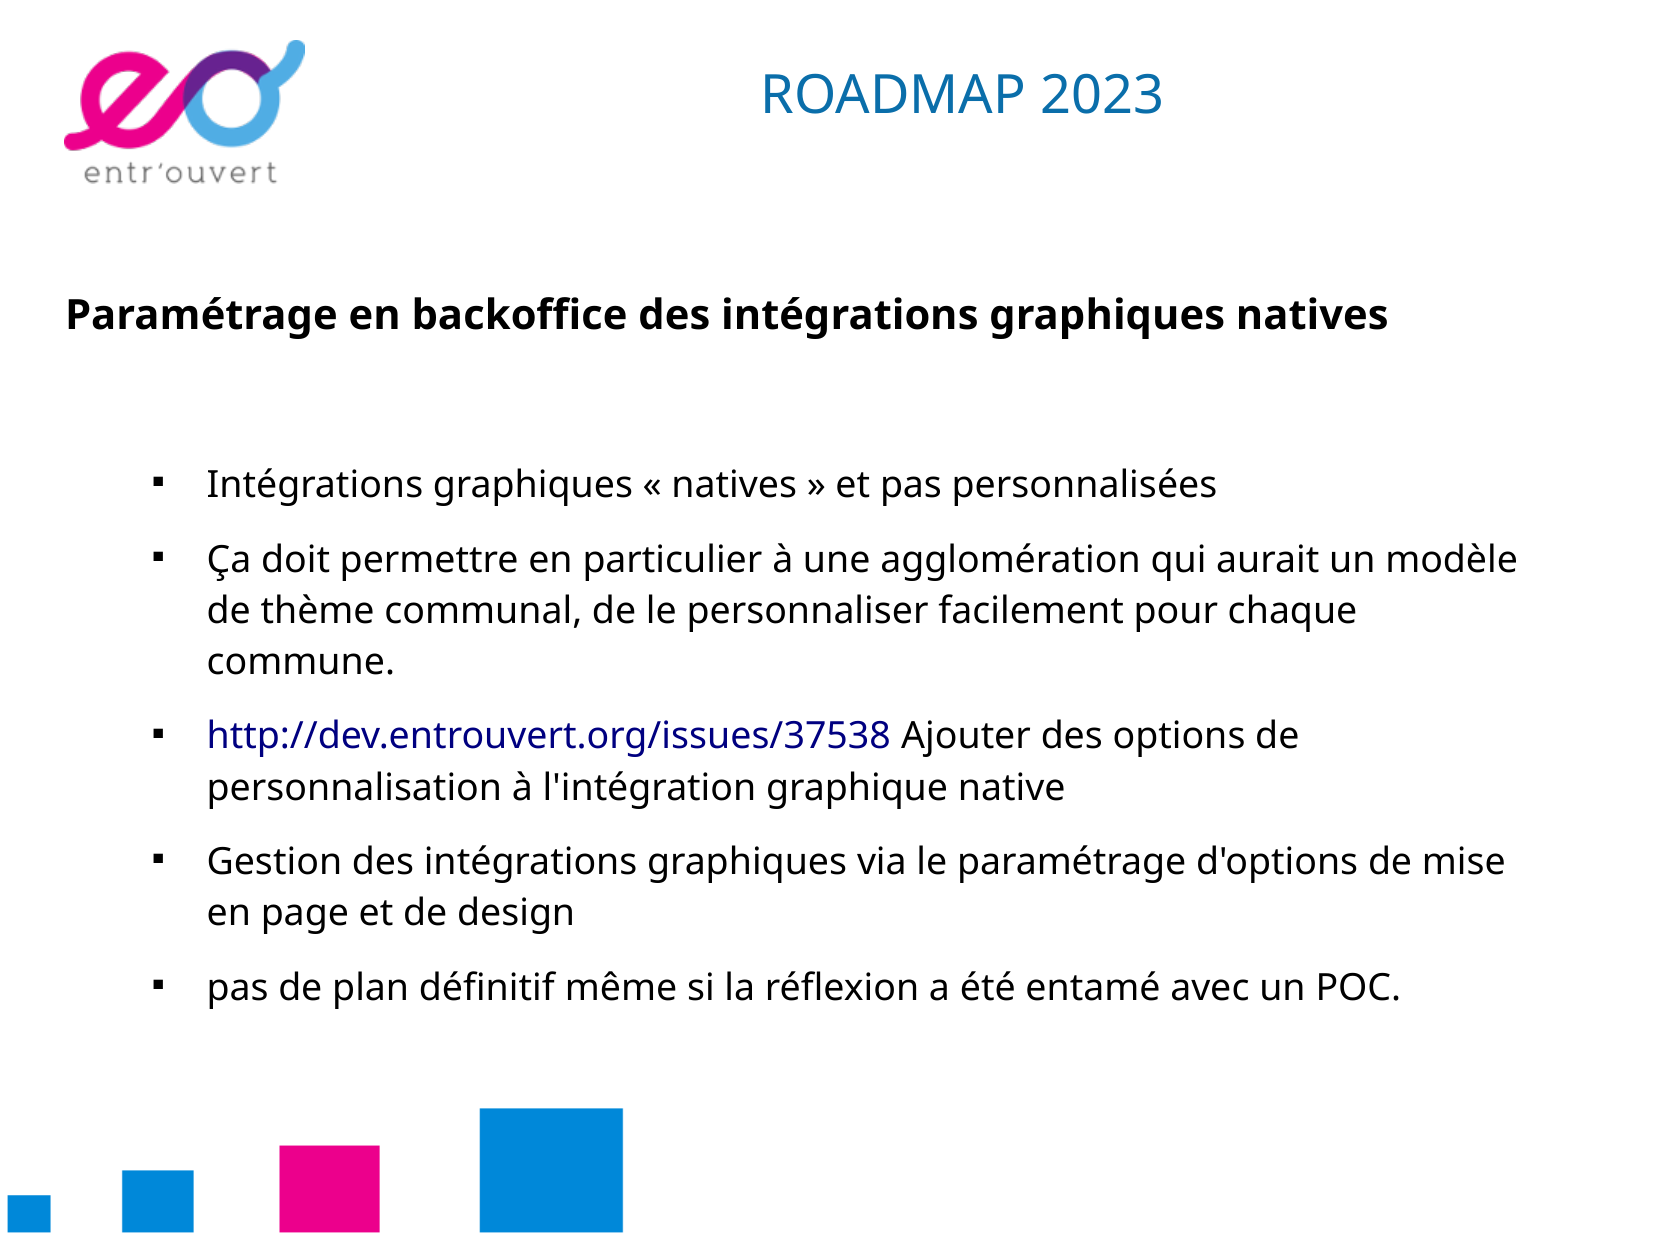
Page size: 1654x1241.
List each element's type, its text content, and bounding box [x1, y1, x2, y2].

list Paramétrage en backoffice des intégrations graphiques natives Intégrations graphiques « natives » et pas personnalisées Ça doit permettre en particulier à une agglomération qui aurait un modèle de thème communal, de le personnaliser facilement pour chaque commune. http://dev.entrouvert.org/issues/37538 Ajouter des options de personnalisation à l'intégration graphique native Gestion des intégrations graphiques via le paramétrage d'options de mise en page et de design pas de plan définitif même si la réflexion a été entamé avec un POC. [65, 284, 1548, 390]
picture [5, 1106, 626, 1235]
title roadmap 2023 [354, 55, 1571, 263]
picture [64, 40, 305, 184]
